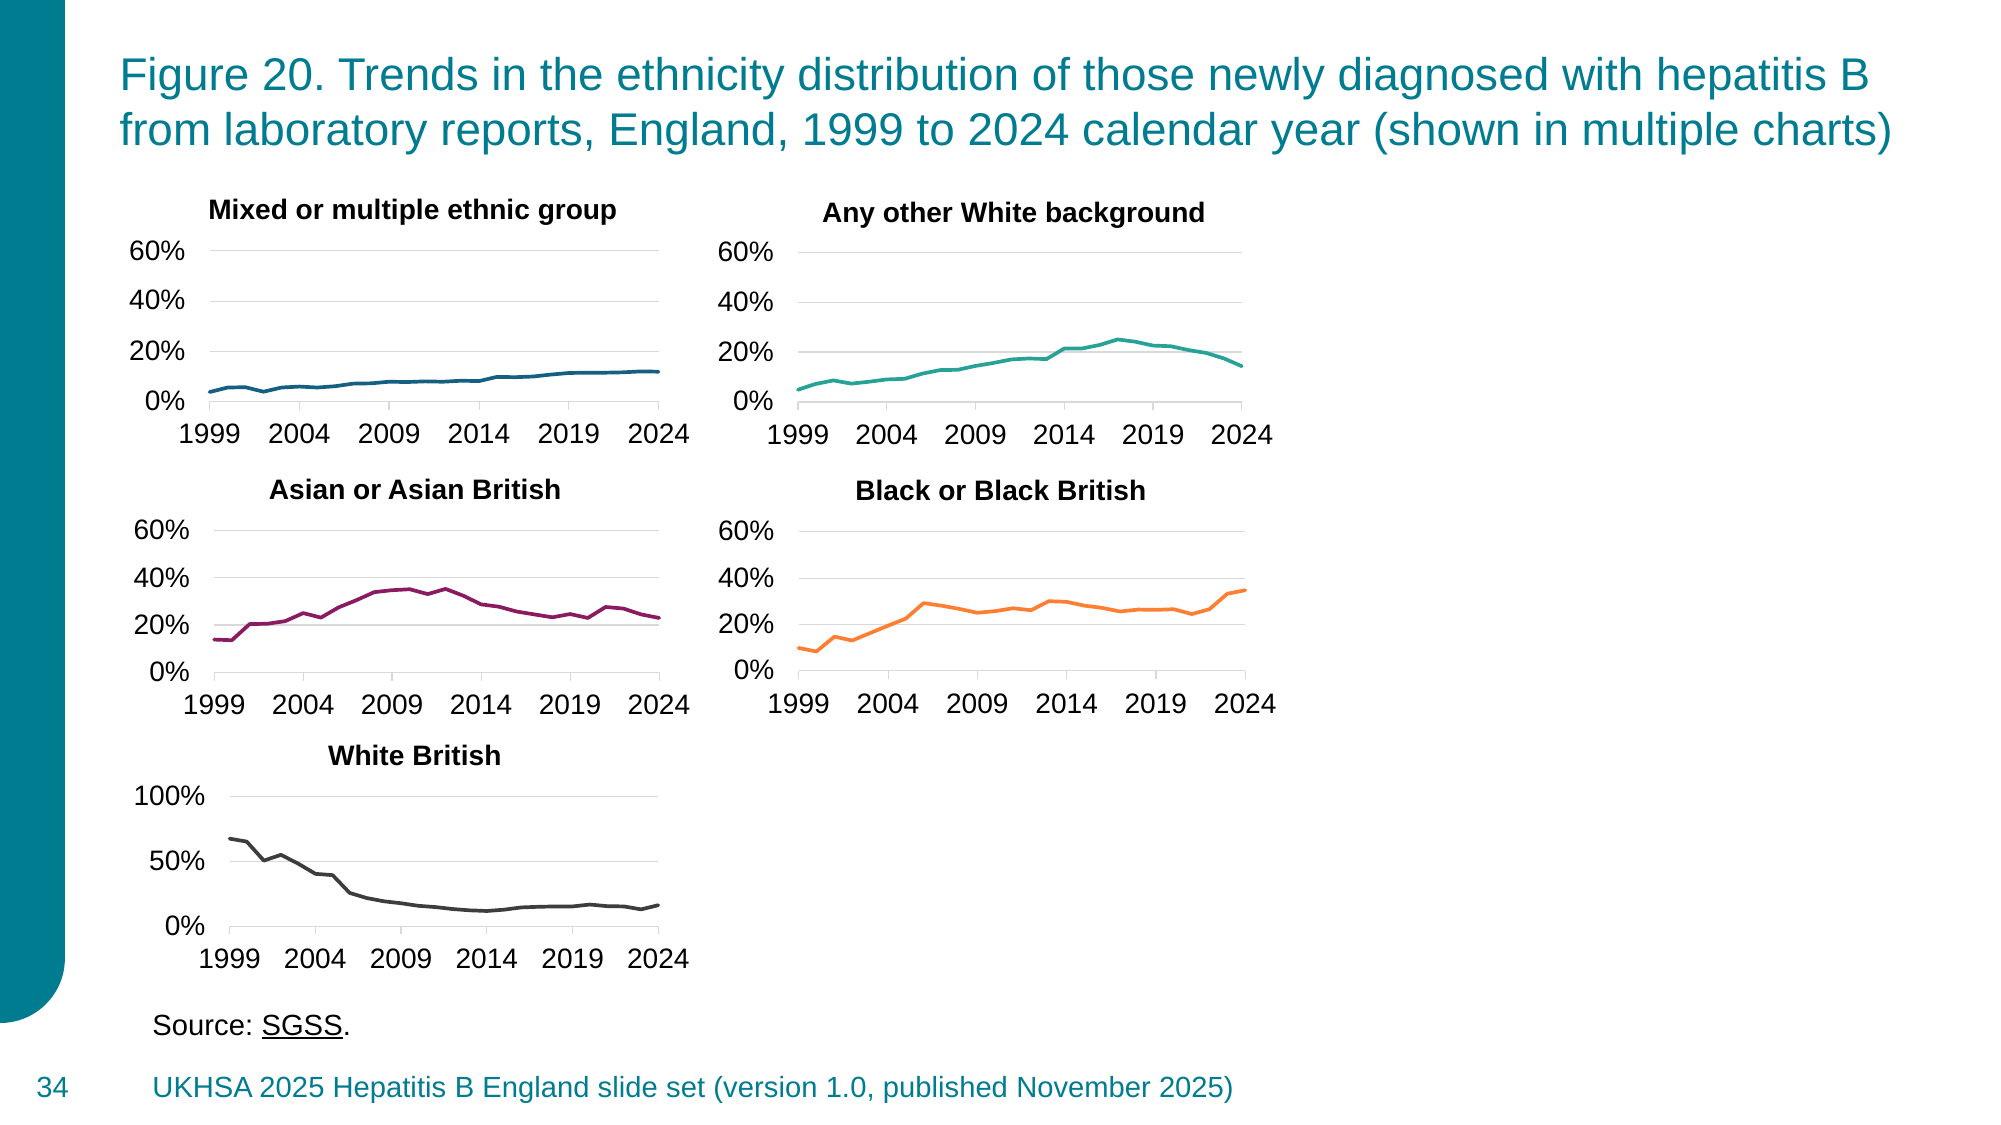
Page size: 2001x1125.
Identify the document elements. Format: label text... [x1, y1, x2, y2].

text_box [21, 1056, 120, 1117]
title Figure 20. Trends in the ethnicity distribution of those newly diagnosed with hepatitis B from laboratory reports, England, 1999 to 2024 calendar year (shown in multiple charts) [104, 7, 1930, 156]
text_box Source: SGSS. [137, 999, 725, 1050]
text_box UKHSA 2025 Hepatitis B England slide set (version 1.0, published November 2025) [137, 1056, 1780, 1116]
picture [119, 181, 1294, 985]
